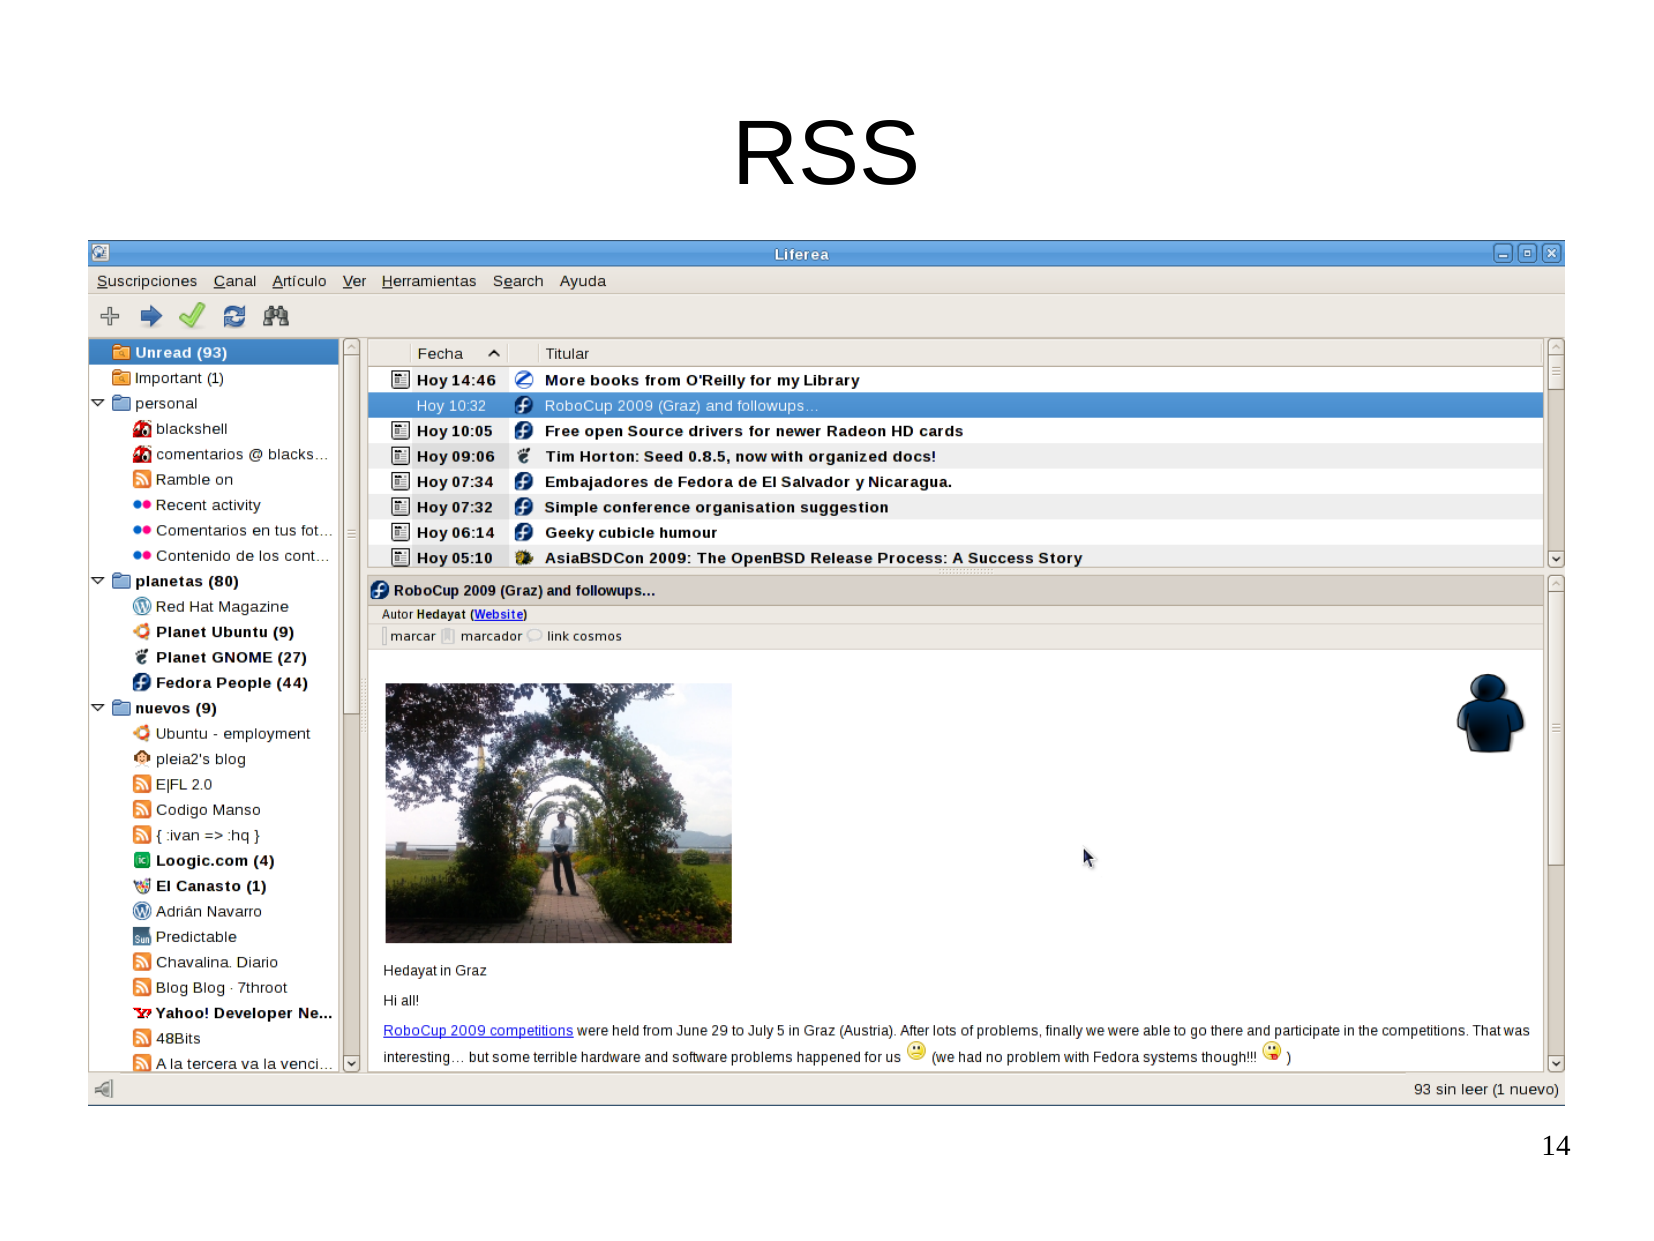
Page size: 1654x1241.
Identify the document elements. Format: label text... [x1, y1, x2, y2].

picture [88, 240, 1565, 1106]
title RSS [82, 56, 1571, 250]
